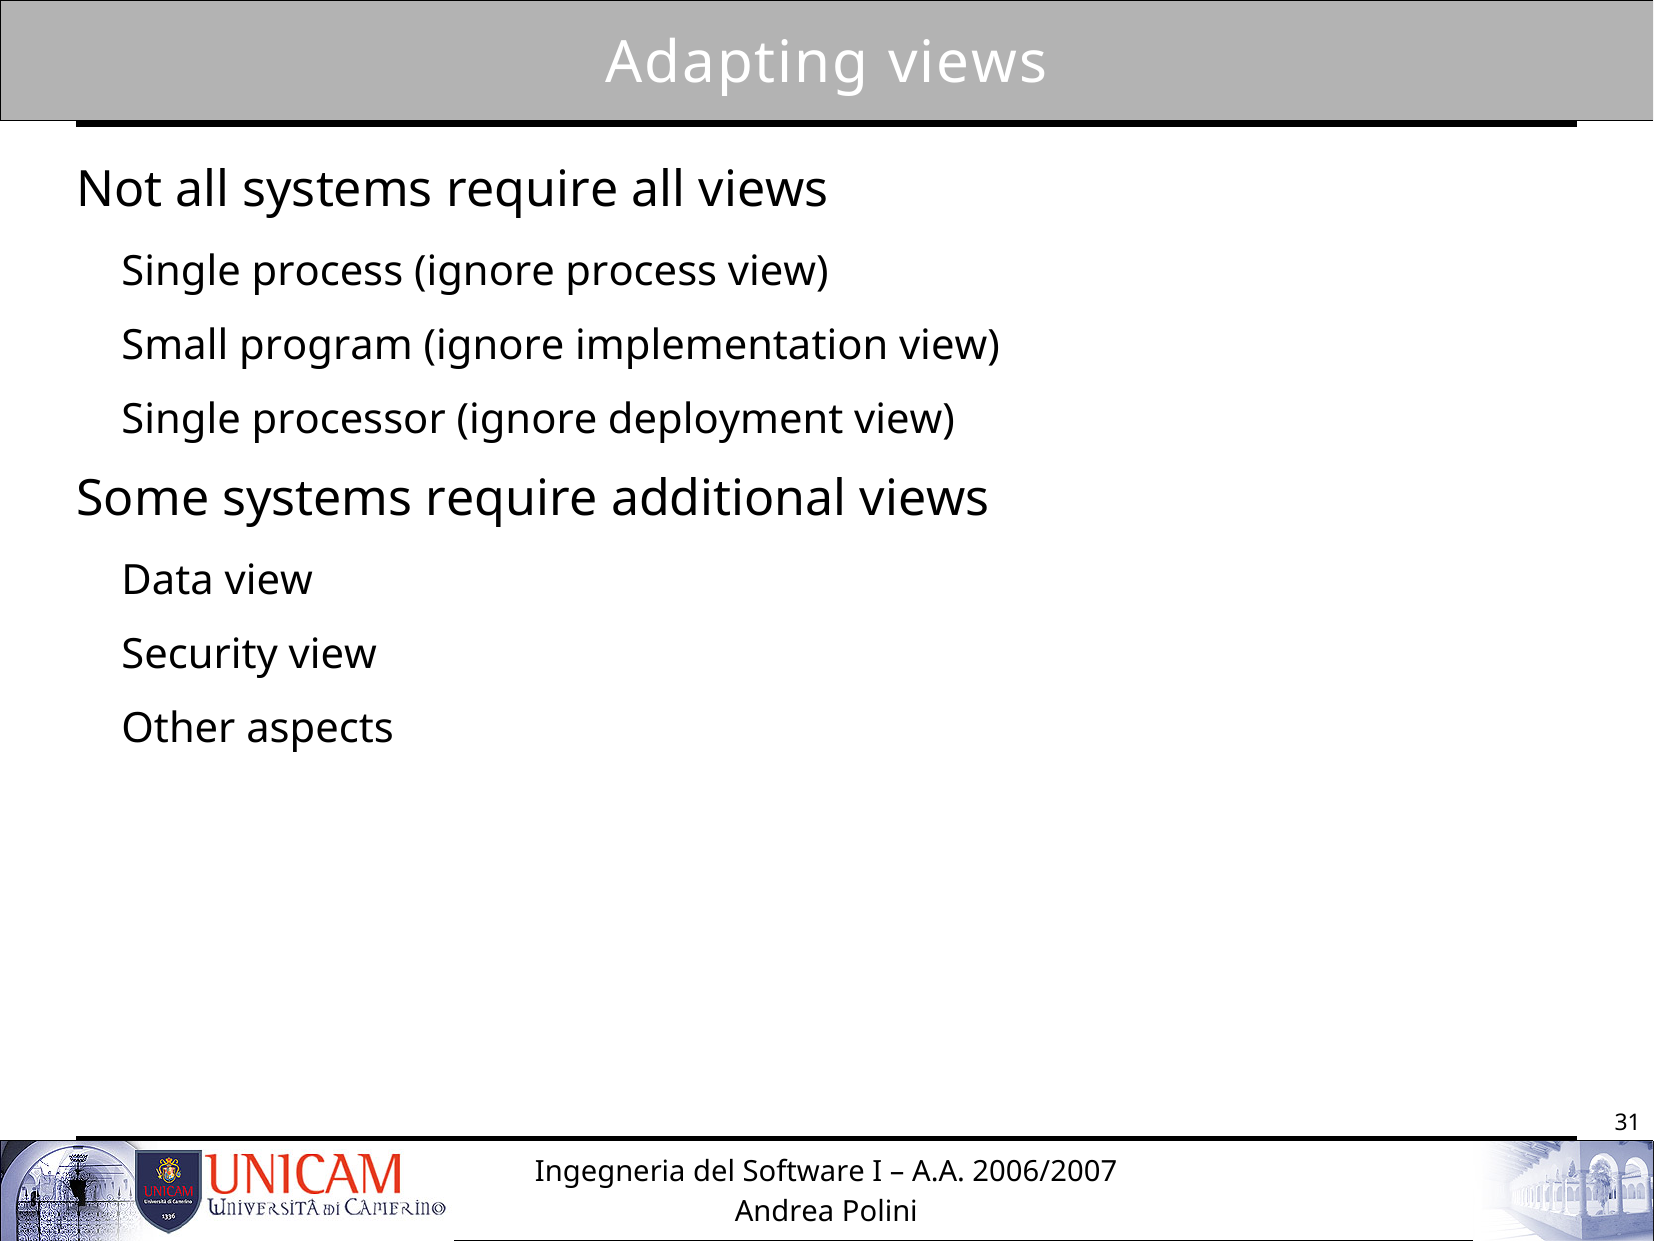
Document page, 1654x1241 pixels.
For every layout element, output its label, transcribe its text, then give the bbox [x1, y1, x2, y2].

list Not all systems require all views Single process (ignore process view) Small program (ignore implementation view) Single processor (ignore deployment view) Some systems require additional views Data view Security view Other aspects [76, 152, 1577, 715]
picture [0, 1141, 454, 1241]
picture [1473, 1141, 1654, 1241]
title Adapting views [0, 0, 1653, 121]
